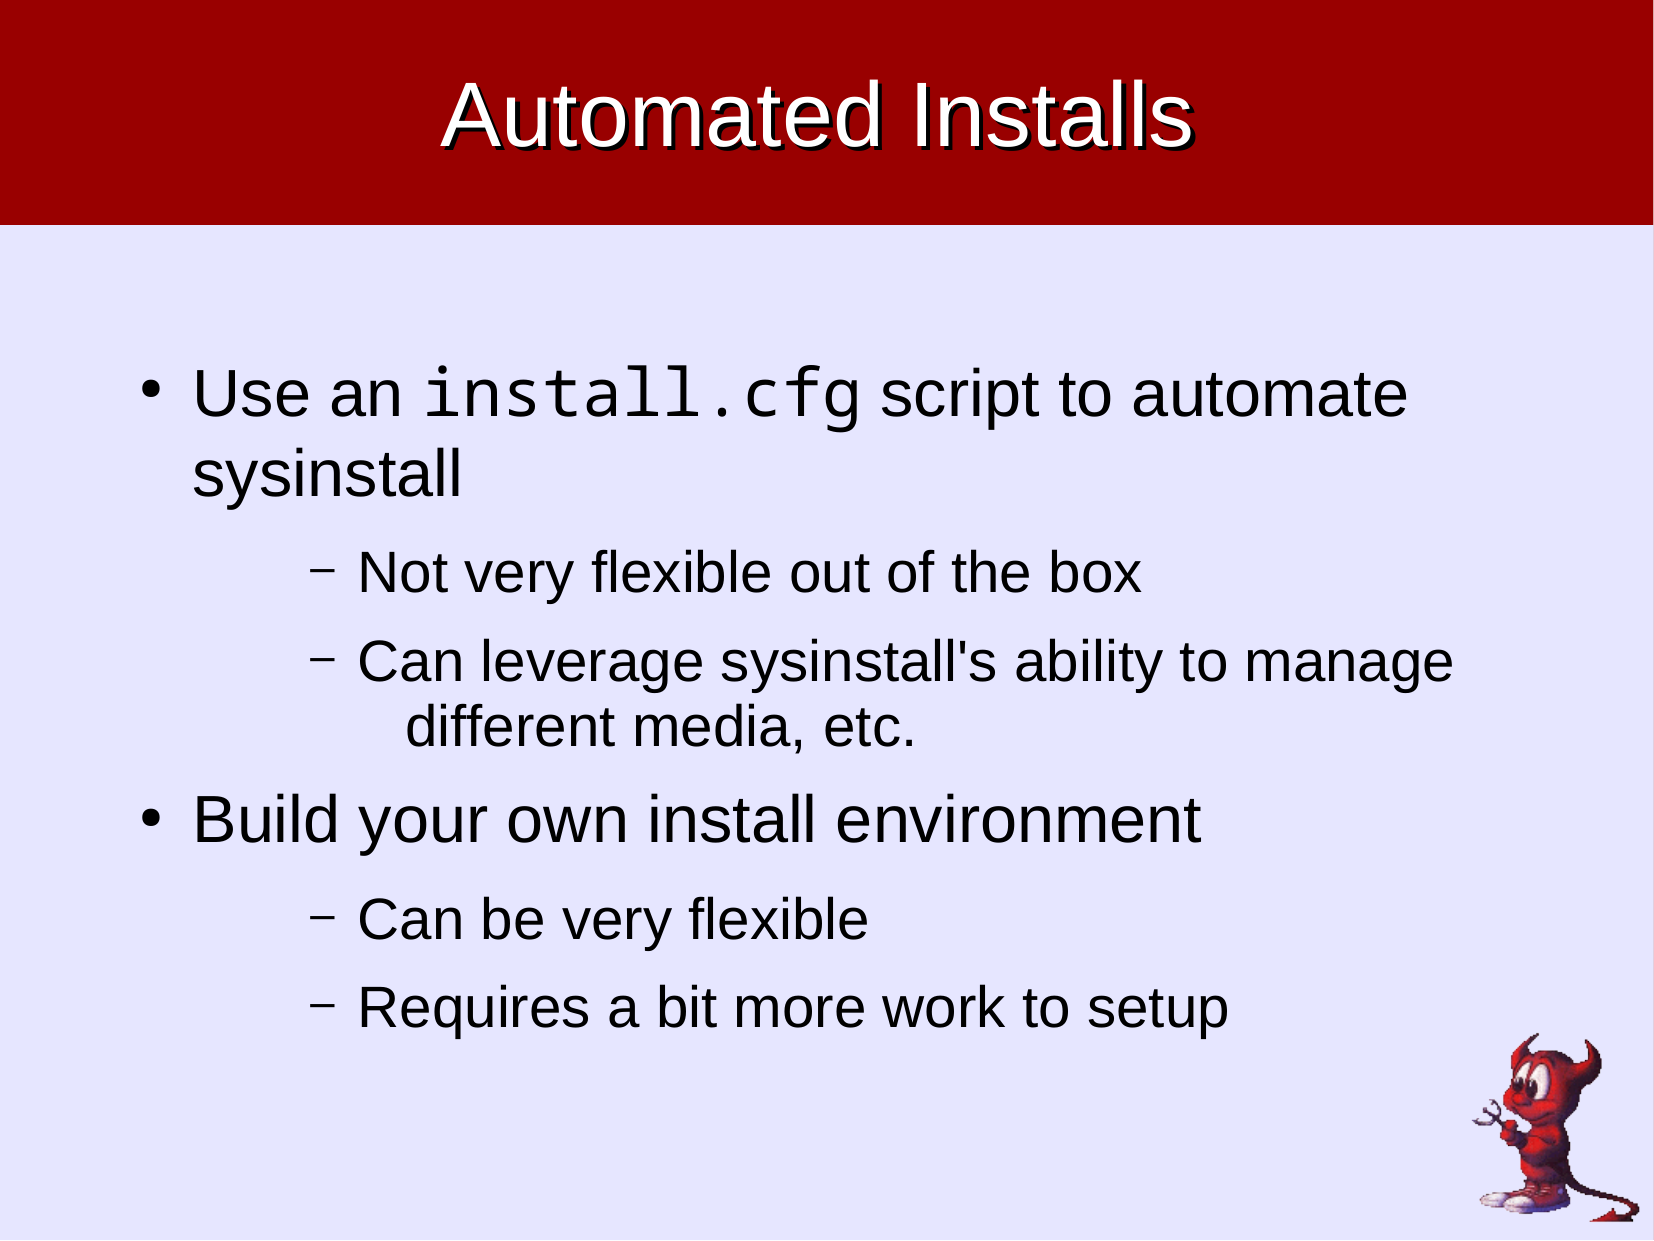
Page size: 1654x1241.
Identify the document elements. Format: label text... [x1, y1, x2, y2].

title Automated Installs [112, 11, 1525, 219]
list Use an install.cfg script to automate sysinstall Not very flexible out of the box Can leverage sysinstall's ability to manage different media, etc. Build your own install environment Can be very flexible Requires a bit more work to setup [121, 344, 1534, 1127]
picture [1464, 1030, 1643, 1227]
